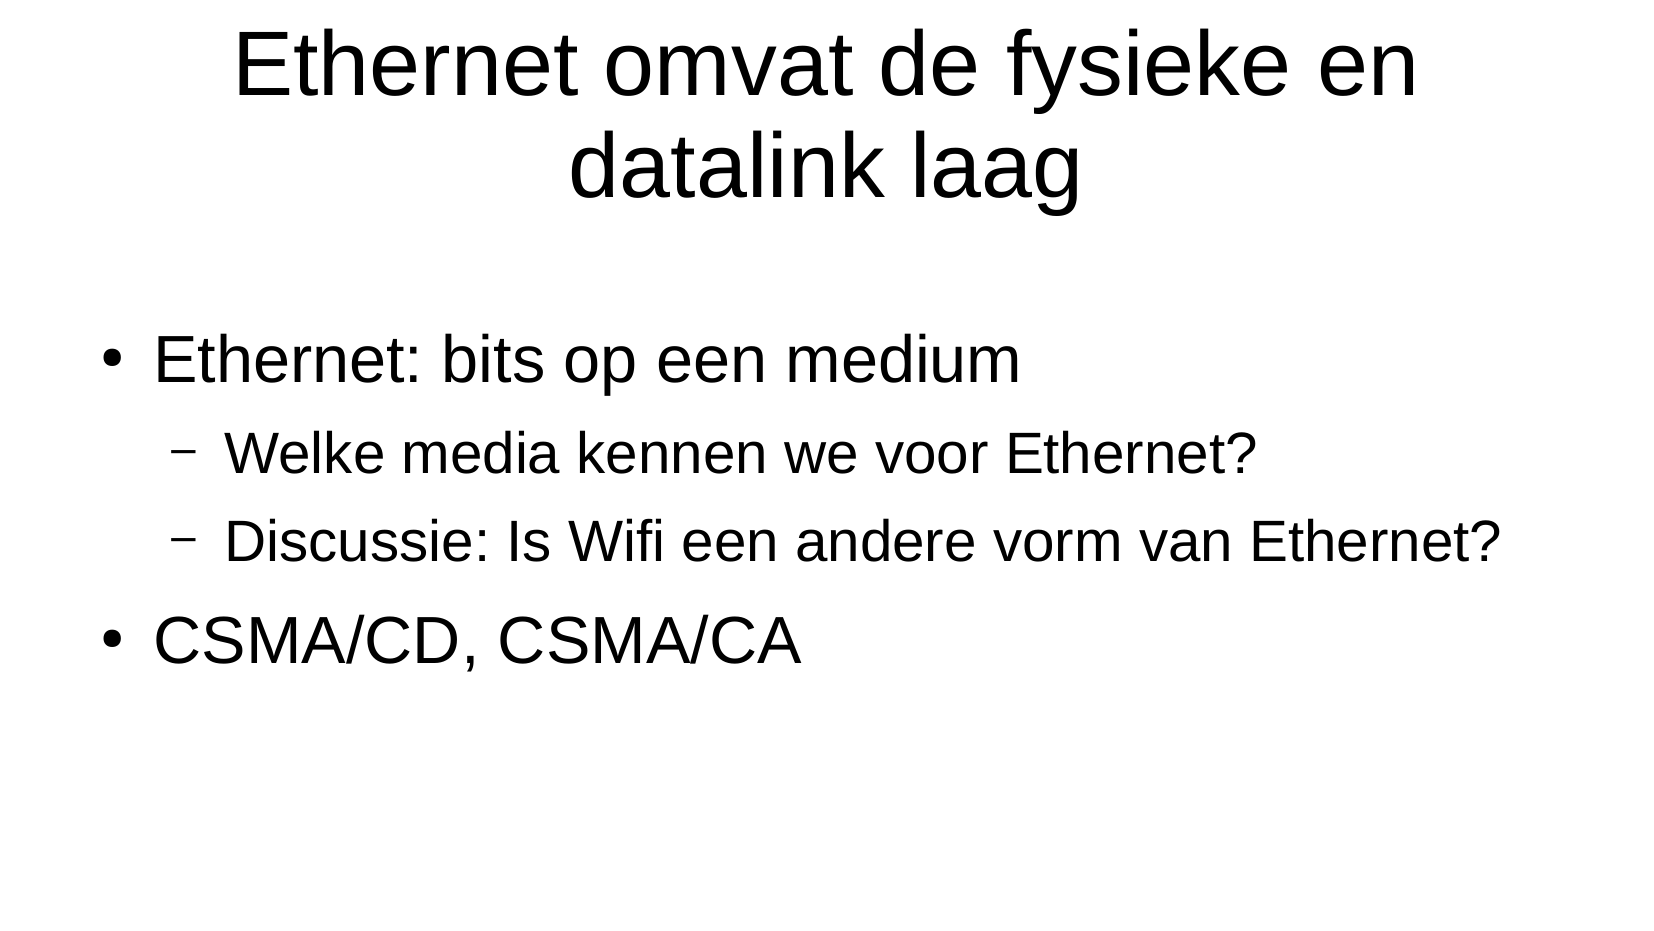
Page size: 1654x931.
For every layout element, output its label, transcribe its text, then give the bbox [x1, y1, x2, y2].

title Ethernet omvat de fysieke en datalink laag [82, 12, 1571, 217]
list Ethernet: bits op een medium Welke media kennen we voor Ethernet? Discussie: Is Wifi een andere vorm van Ethernet? CSMA/CD, CSMA/CA [82, 217, 1571, 758]
